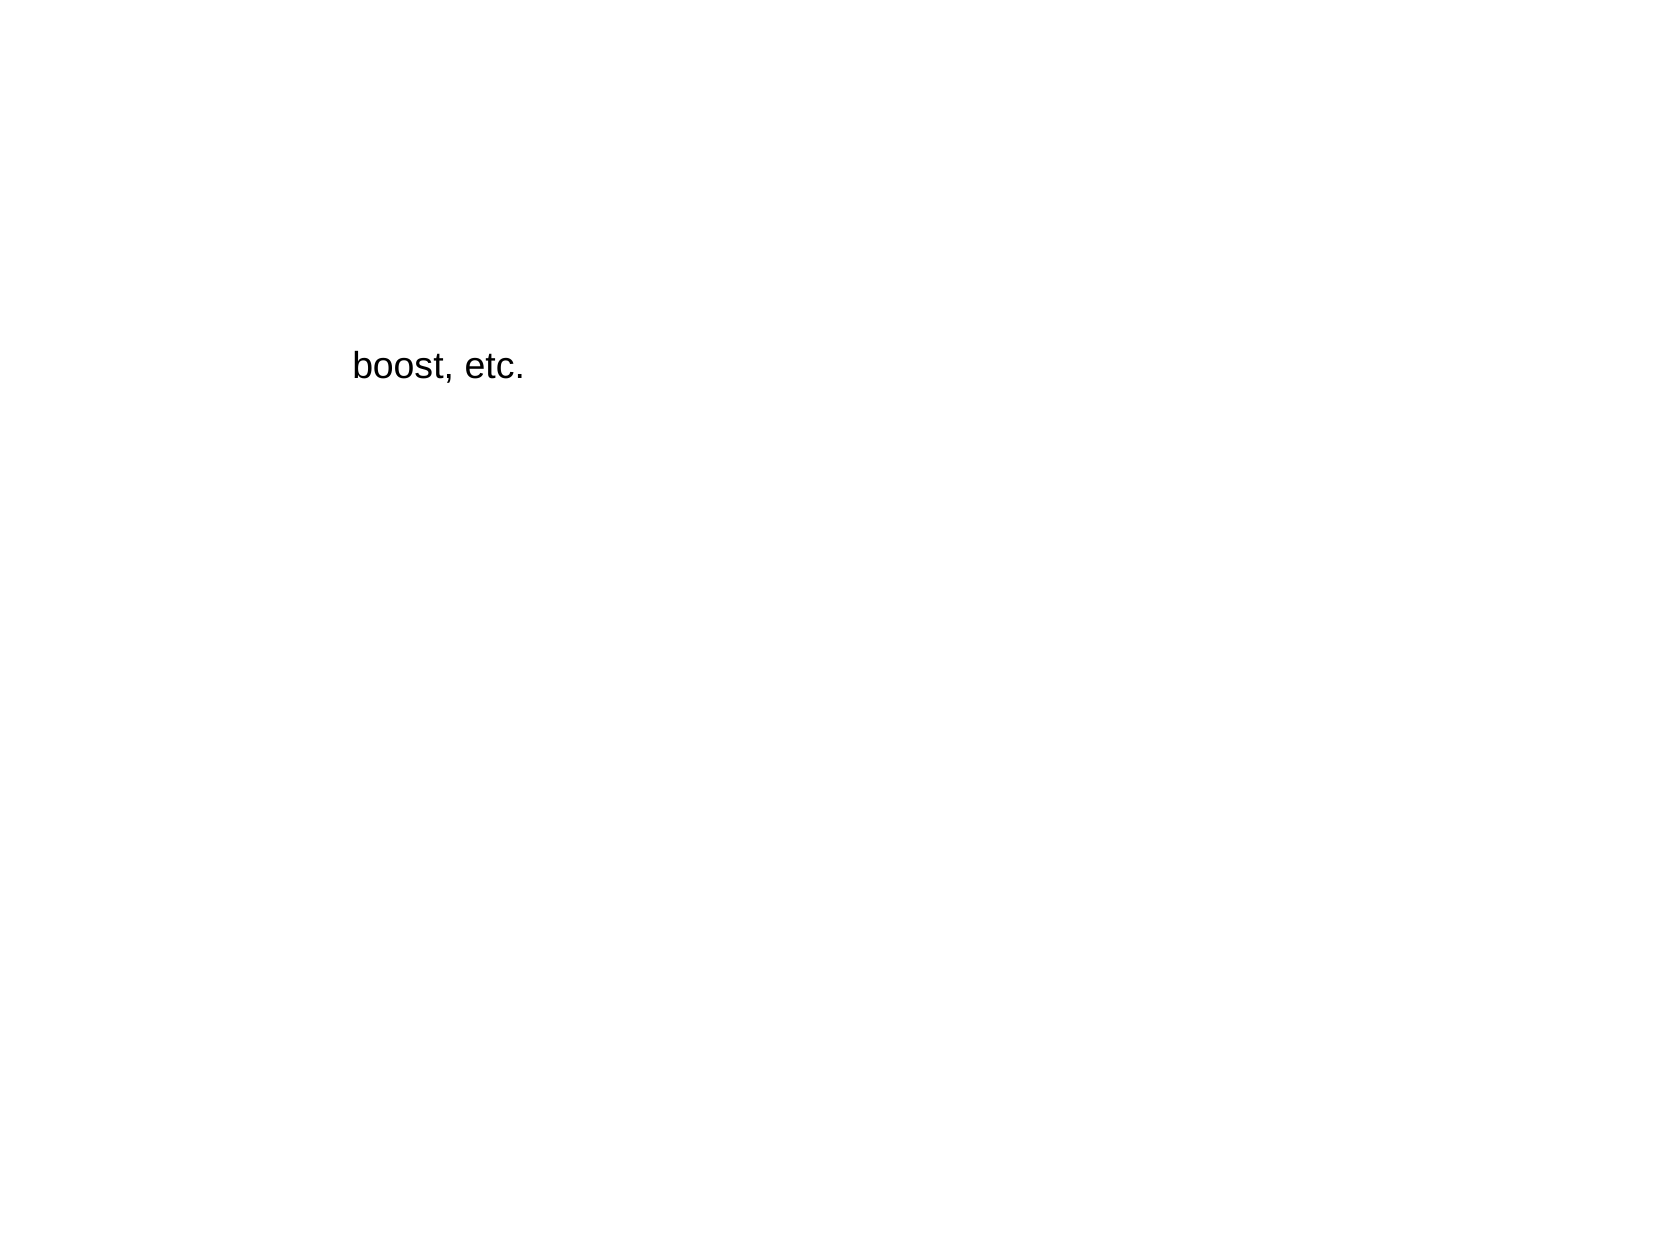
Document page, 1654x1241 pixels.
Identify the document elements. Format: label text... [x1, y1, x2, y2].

text_box boost, etc. [337, 337, 541, 395]
